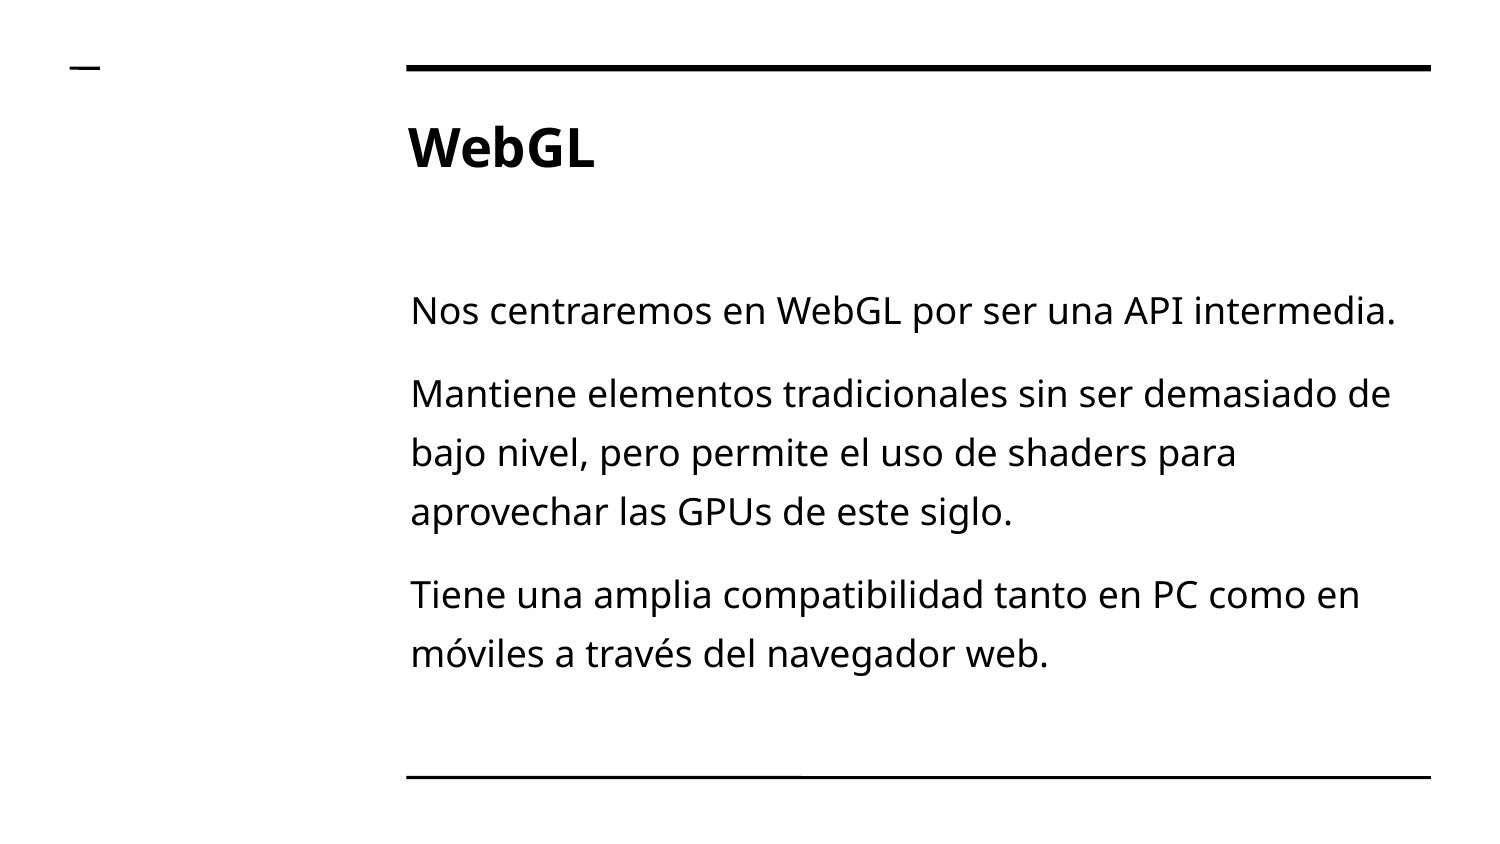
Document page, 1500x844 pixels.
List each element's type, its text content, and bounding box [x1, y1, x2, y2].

title WebGL [393, 94, 1431, 199]
list Nos centraremos en WebGL por ser una API intermedia. Mantiene elementos tradicionales sin ser demasiado de bajo nivel, pero permite el uso de shaders para aprovechar las GPUs de este siglo. Tiene una amplia compatibilidad tanto en PC como en móviles a través del navegador web. [395, 261, 1433, 755]
